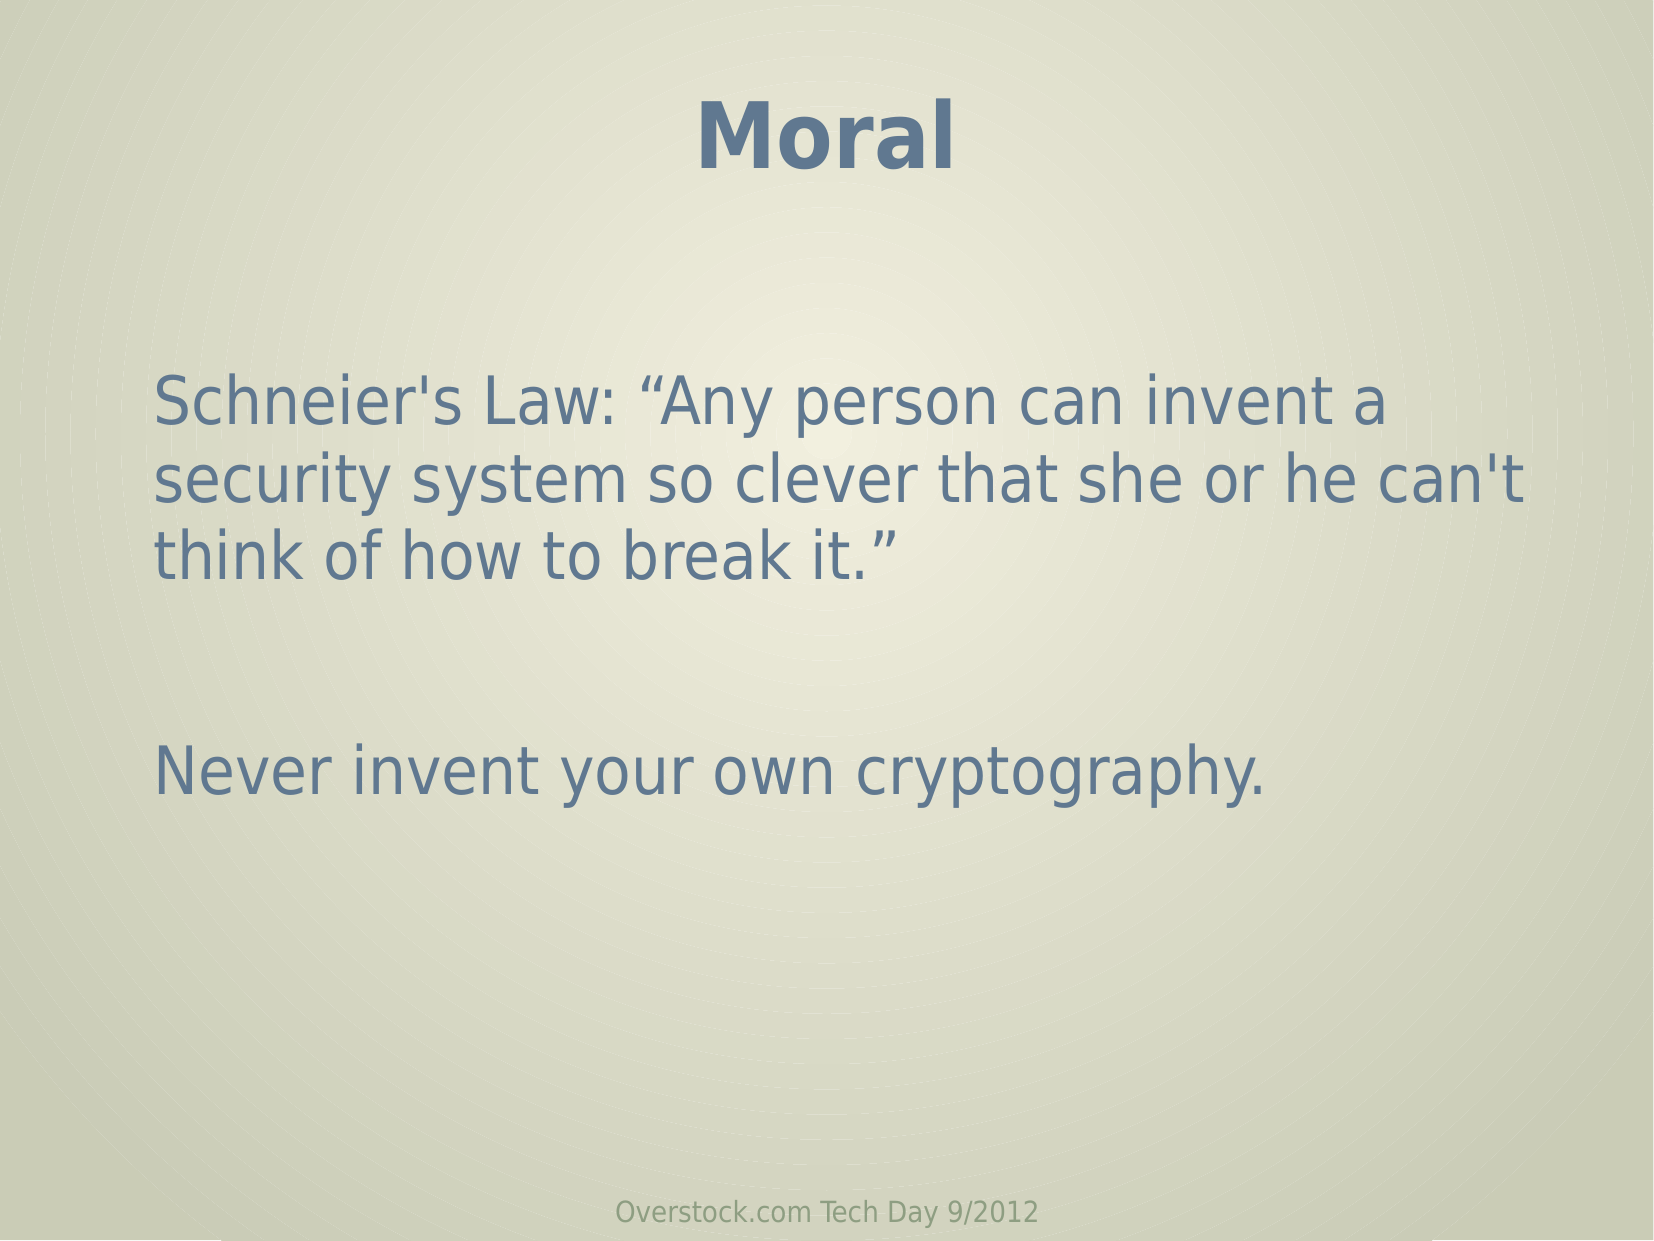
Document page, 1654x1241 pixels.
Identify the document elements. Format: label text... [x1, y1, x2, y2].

list Schneier's Law: “Any person can invent a security system so clever that she or he can't think of how to break it.” Never invent your own cryptography. [82, 255, 1538, 1096]
title Moral [82, 49, 1571, 226]
